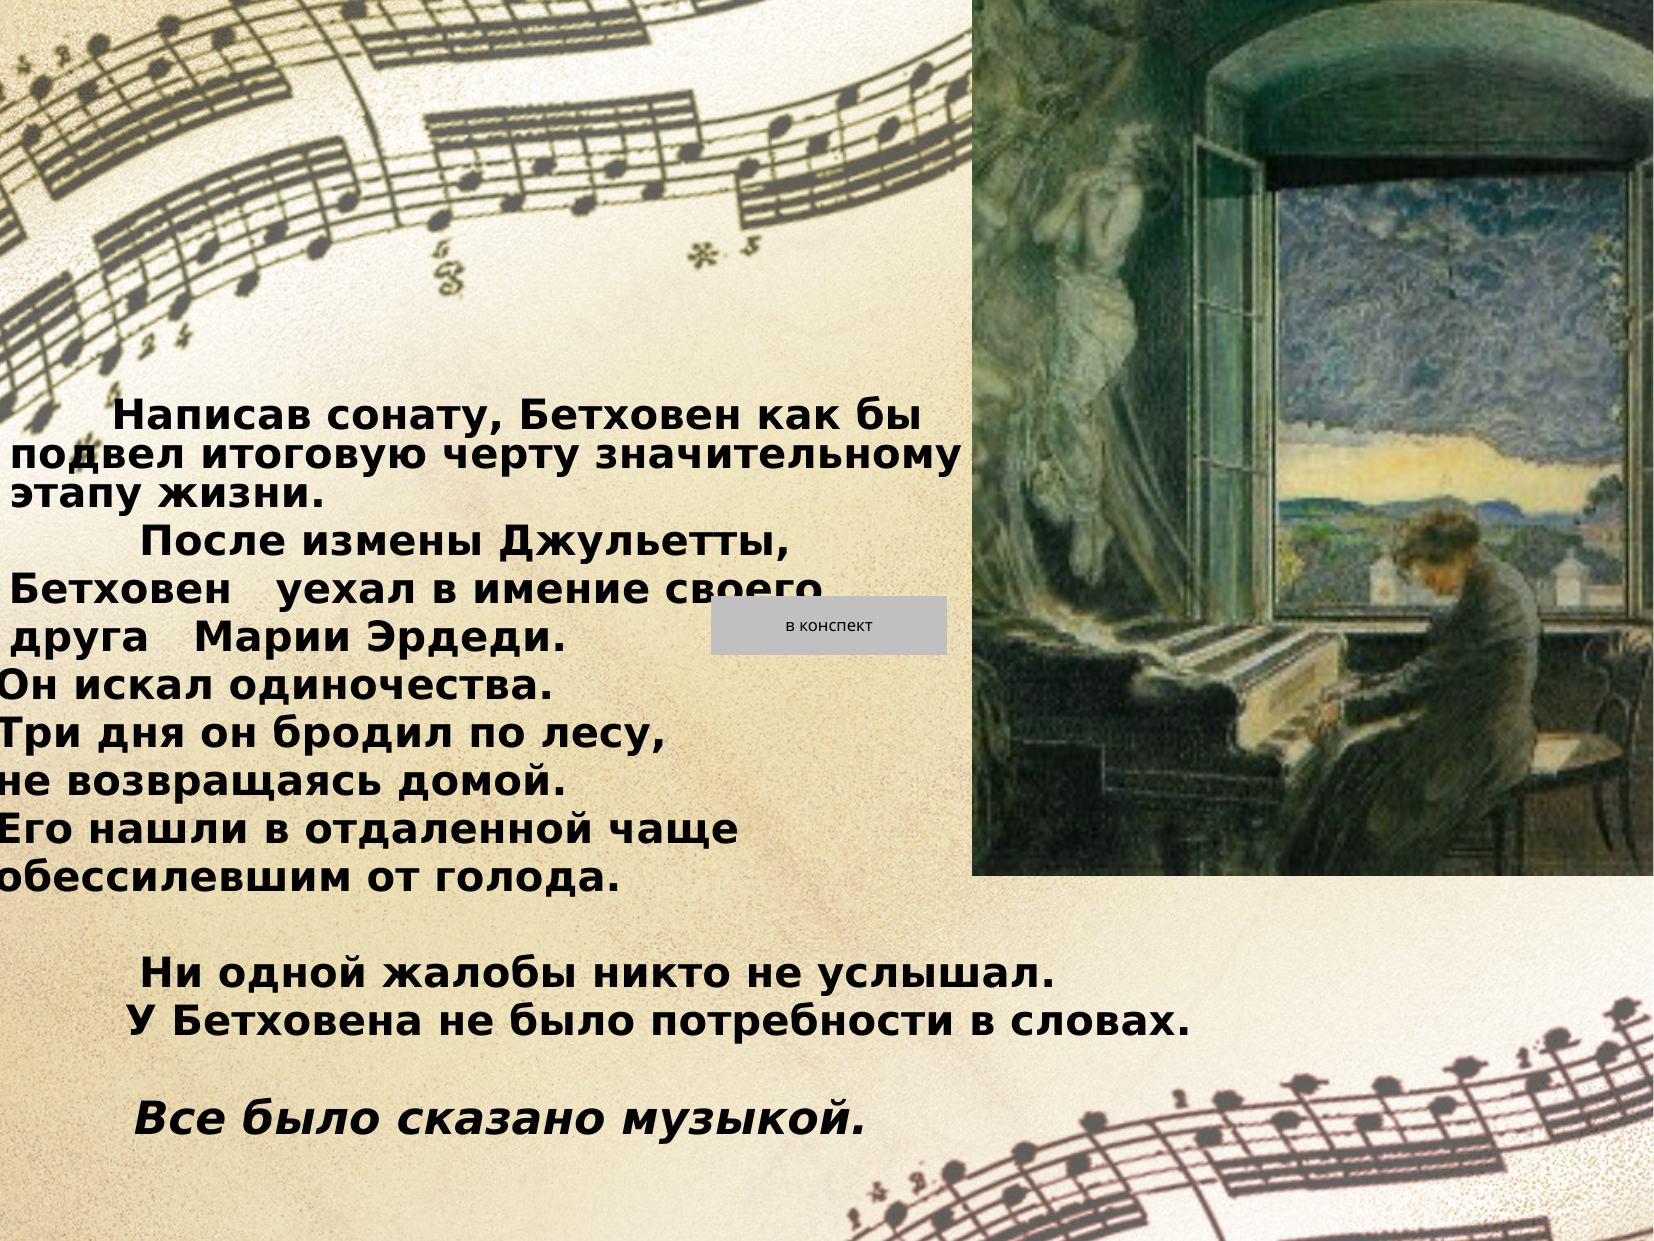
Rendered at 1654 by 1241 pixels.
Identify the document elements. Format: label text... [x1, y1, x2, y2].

list Написав сонату, Бетховен как бы подвел итоговую черту значительному этапу жизни. После измены Джульетты, Бетховен уехал в имение своего друга Марии Эрдеди. Он искал одиночества. Три дня он бродил по лесу, не возвращаясь домой. Его нашли в отдаленной чаще обессилевшим от голода. Ни одной жалобы никто не услышал. У Бетховена не было потребности в словах. Все было сказано музыкой. [0, 344, 1217, 1241]
picture [0, 0, 1654, 1241]
